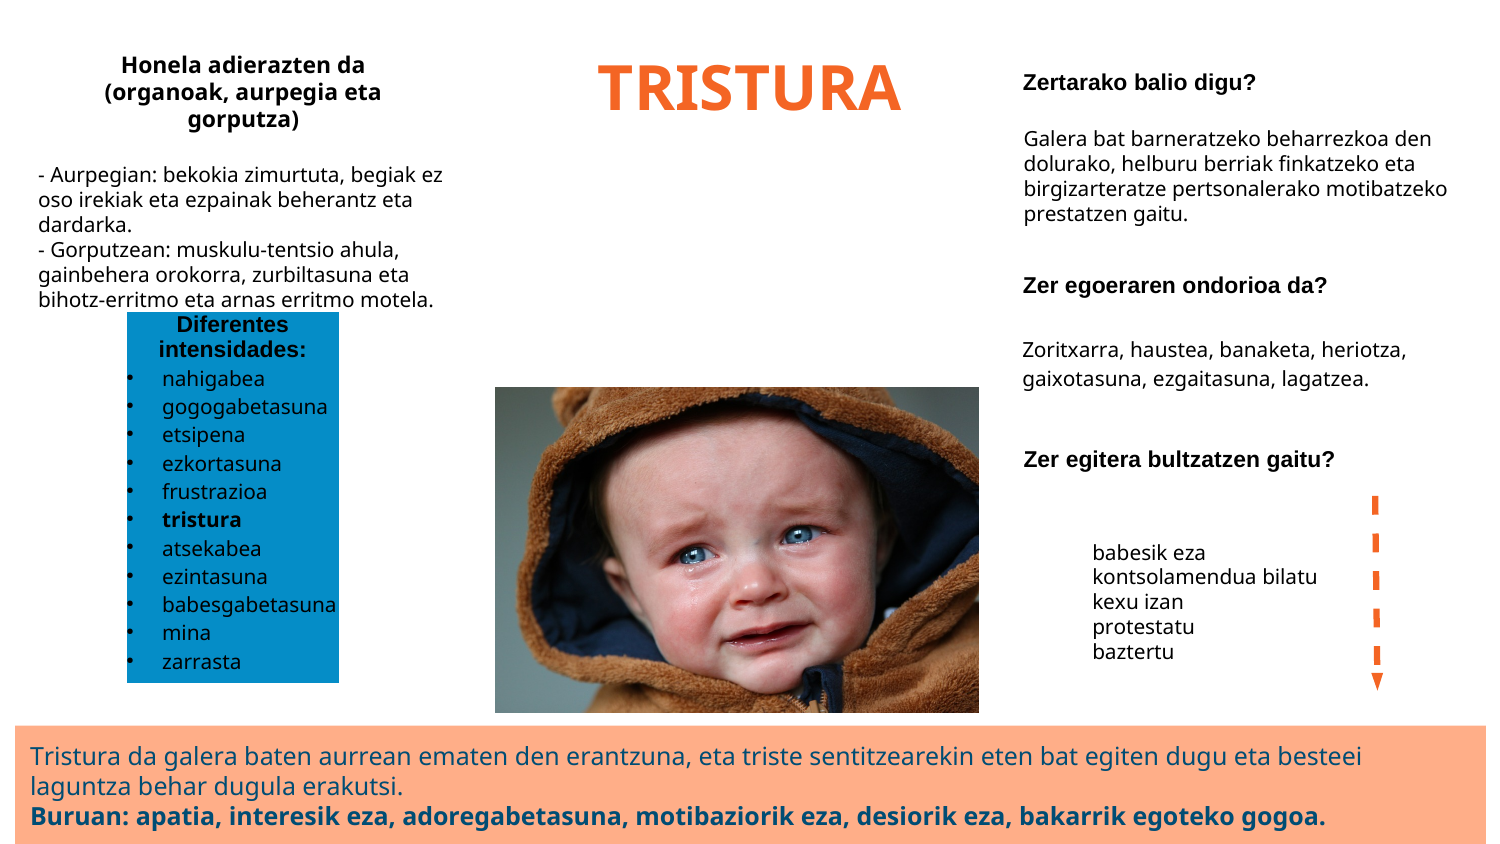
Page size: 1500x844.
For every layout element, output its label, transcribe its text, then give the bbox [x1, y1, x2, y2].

table_header Diferentes intensidades: [127, 312, 339, 364]
text_box Zertarako balio digu? [1007, 52, 1500, 102]
text_box Zer egitera bultzatzen gaitu? [1008, 412, 1500, 505]
text_box babesik eza kontsolamendua bilatu kexu izan protestatu baztertu [1077, 512, 1339, 691]
table_cell nahigabea gogogabetasuna etsipena ezkortasuna frustrazioa tristura atsekabea ezintasuna babesgabetasuna mina zarrasta [127, 364, 339, 683]
picture [495, 387, 979, 713]
text_box - Aurpegian: bekokia zimurtuta, begiak ez oso irekiak eta ezpainak beherantz eta dardarka. - Gorputzean: muskulu-tentsio ahula, gainbehera orokorra, zurbiltasuna eta bihotz-erritmo eta arnas erritmo motela. [23, 146, 487, 296]
text_box Galera bat barneratzeko beharrezkoa den dolurako, helburu berriak finkatzeko eta birgizarteratze pertsonalerako motibatzeko prestatzen gaitu. [1008, 92, 1500, 253]
text_box Honela adierazten da (organoak, aurpegia eta gorputza) [40, 35, 446, 134]
title TRISTURA [580, 32, 920, 114]
text_box Zer egoeraren ondorioa da? [1007, 253, 1500, 315]
text_box Zoritxarra, haustea, banaketa, heriotza, gaixotasuna, ezgaitasuna, lagatzea. [1007, 315, 1500, 409]
text_box Tristura da galera baten aurrean ematen den erantzuna, eta triste sentitzearekin eten bat egiten dugu eta besteei laguntza behar dugula erakutsi. Buruan: apatia, interesik eza, adoregabetasuna, motibaziorik eza, desiorik eza, bakarrik egoteko gogoa. [15, 725, 1486, 844]
